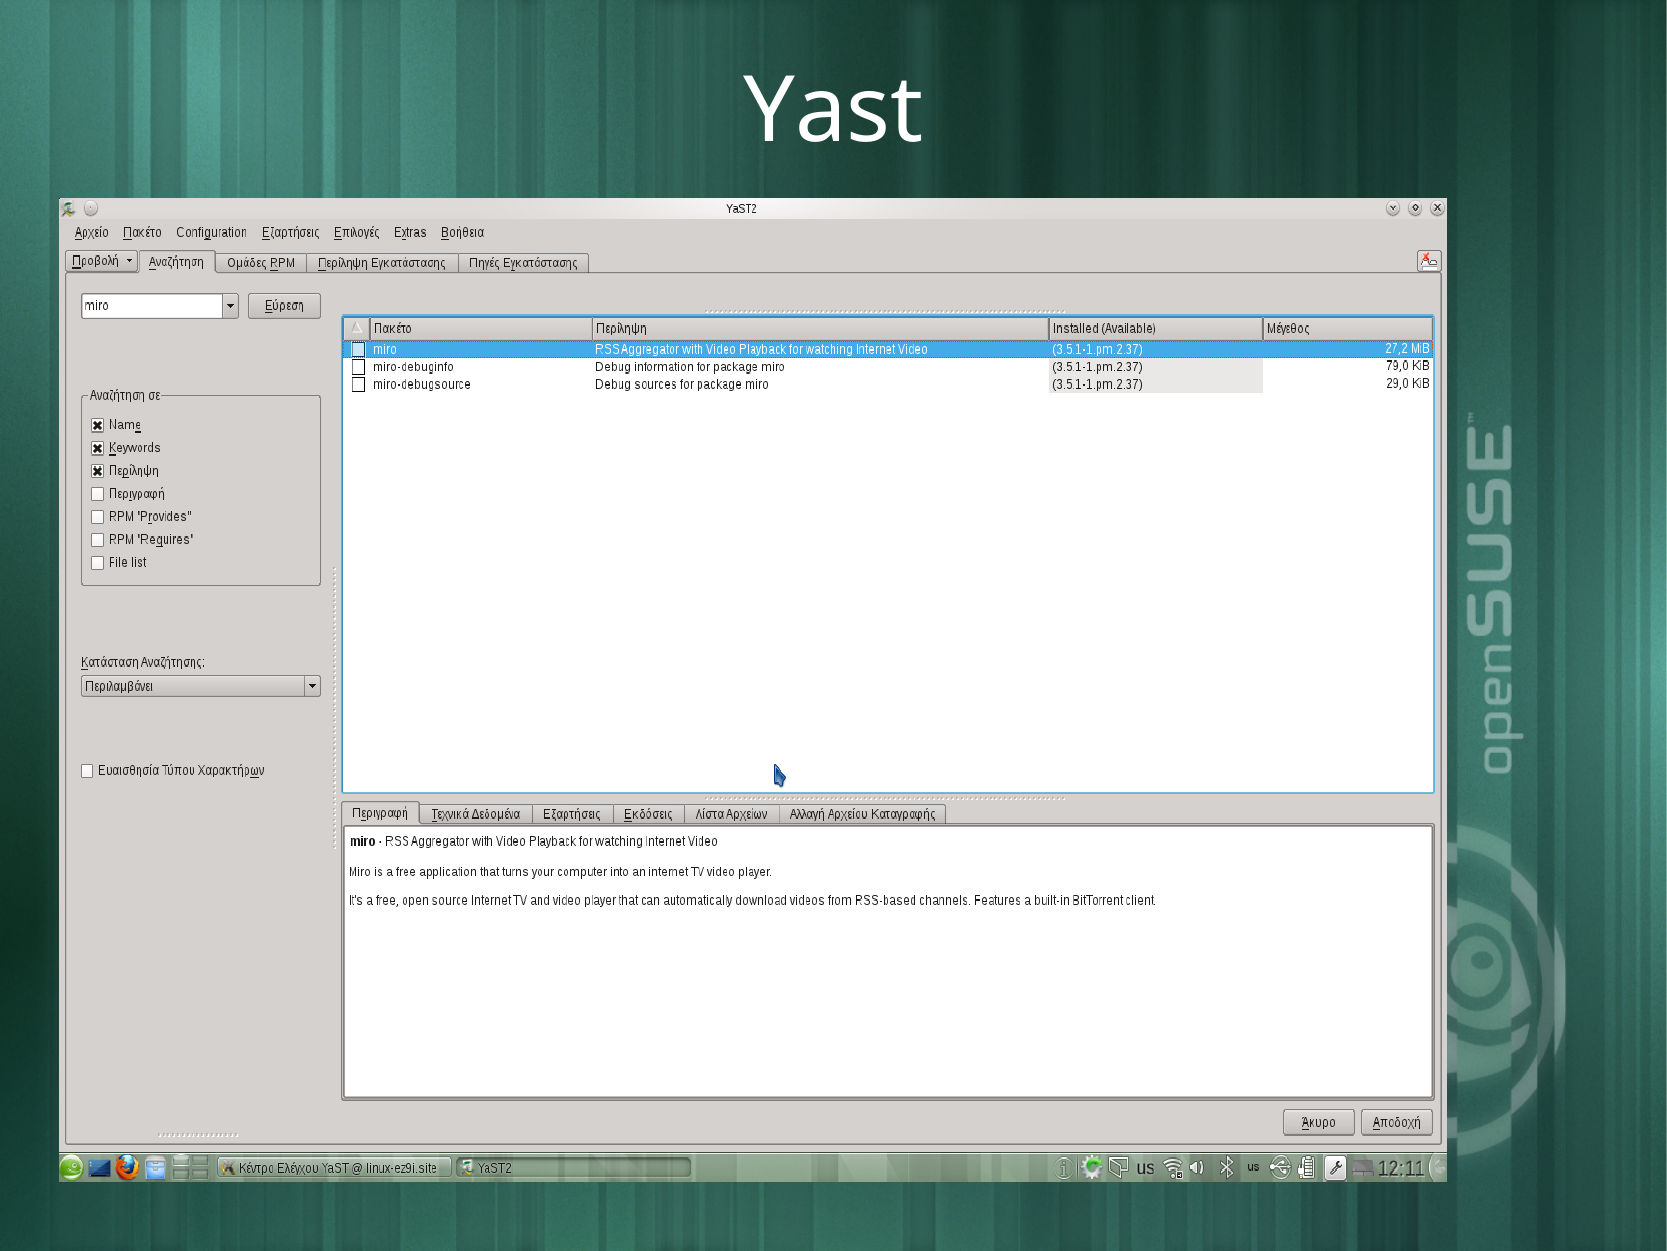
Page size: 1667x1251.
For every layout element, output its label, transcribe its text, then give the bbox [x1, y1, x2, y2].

picture [0, 0, 1667, 1251]
list [38, 295, 1625, 1196]
title Yast [40, 50, 1627, 201]
